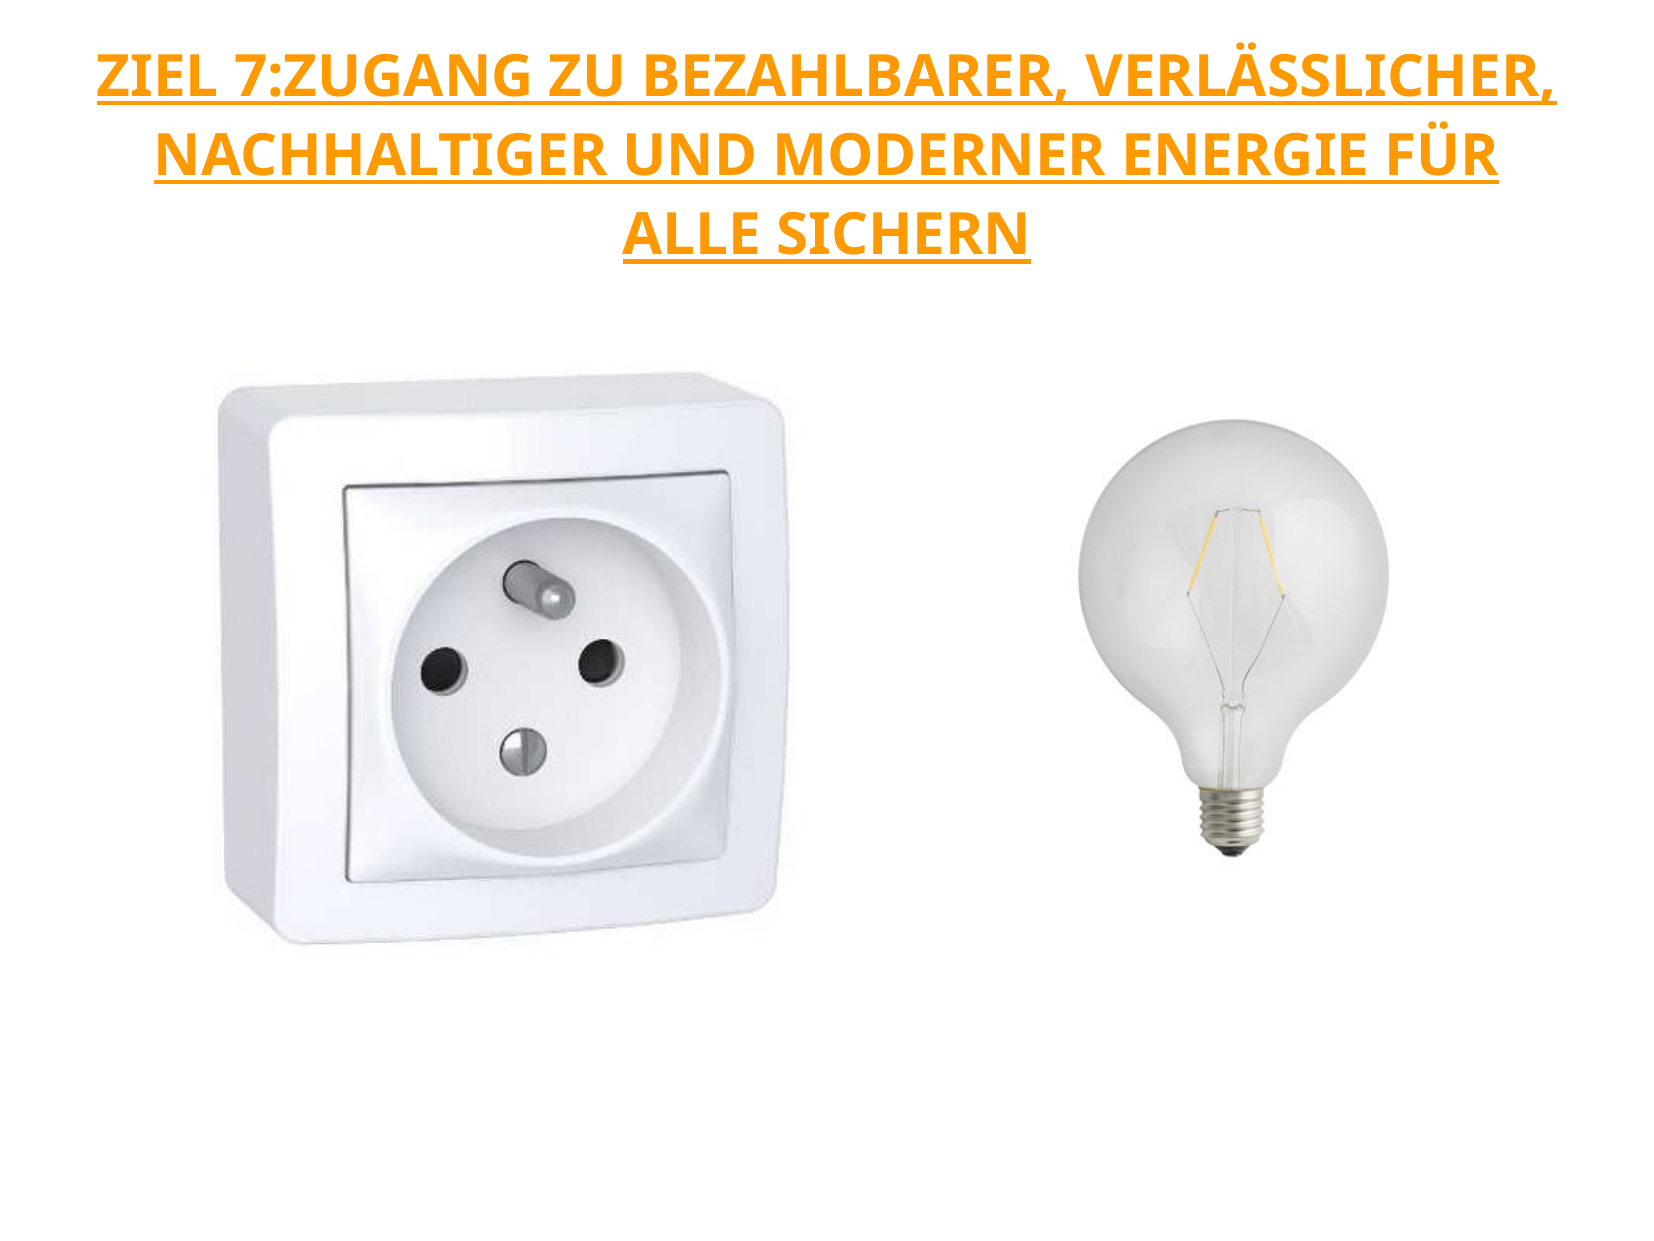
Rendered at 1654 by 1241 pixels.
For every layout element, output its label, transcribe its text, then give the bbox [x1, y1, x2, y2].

picture [974, 366, 1493, 898]
picture [129, 283, 865, 1018]
title ZIEL 7:ZUGANG ZU BEZAHLBARER, VERLÄSSLICHER, NACHHALTIGER UND MODERNER ENERGIE FÜR ALLE SICHERN [82, 43, 1571, 263]
